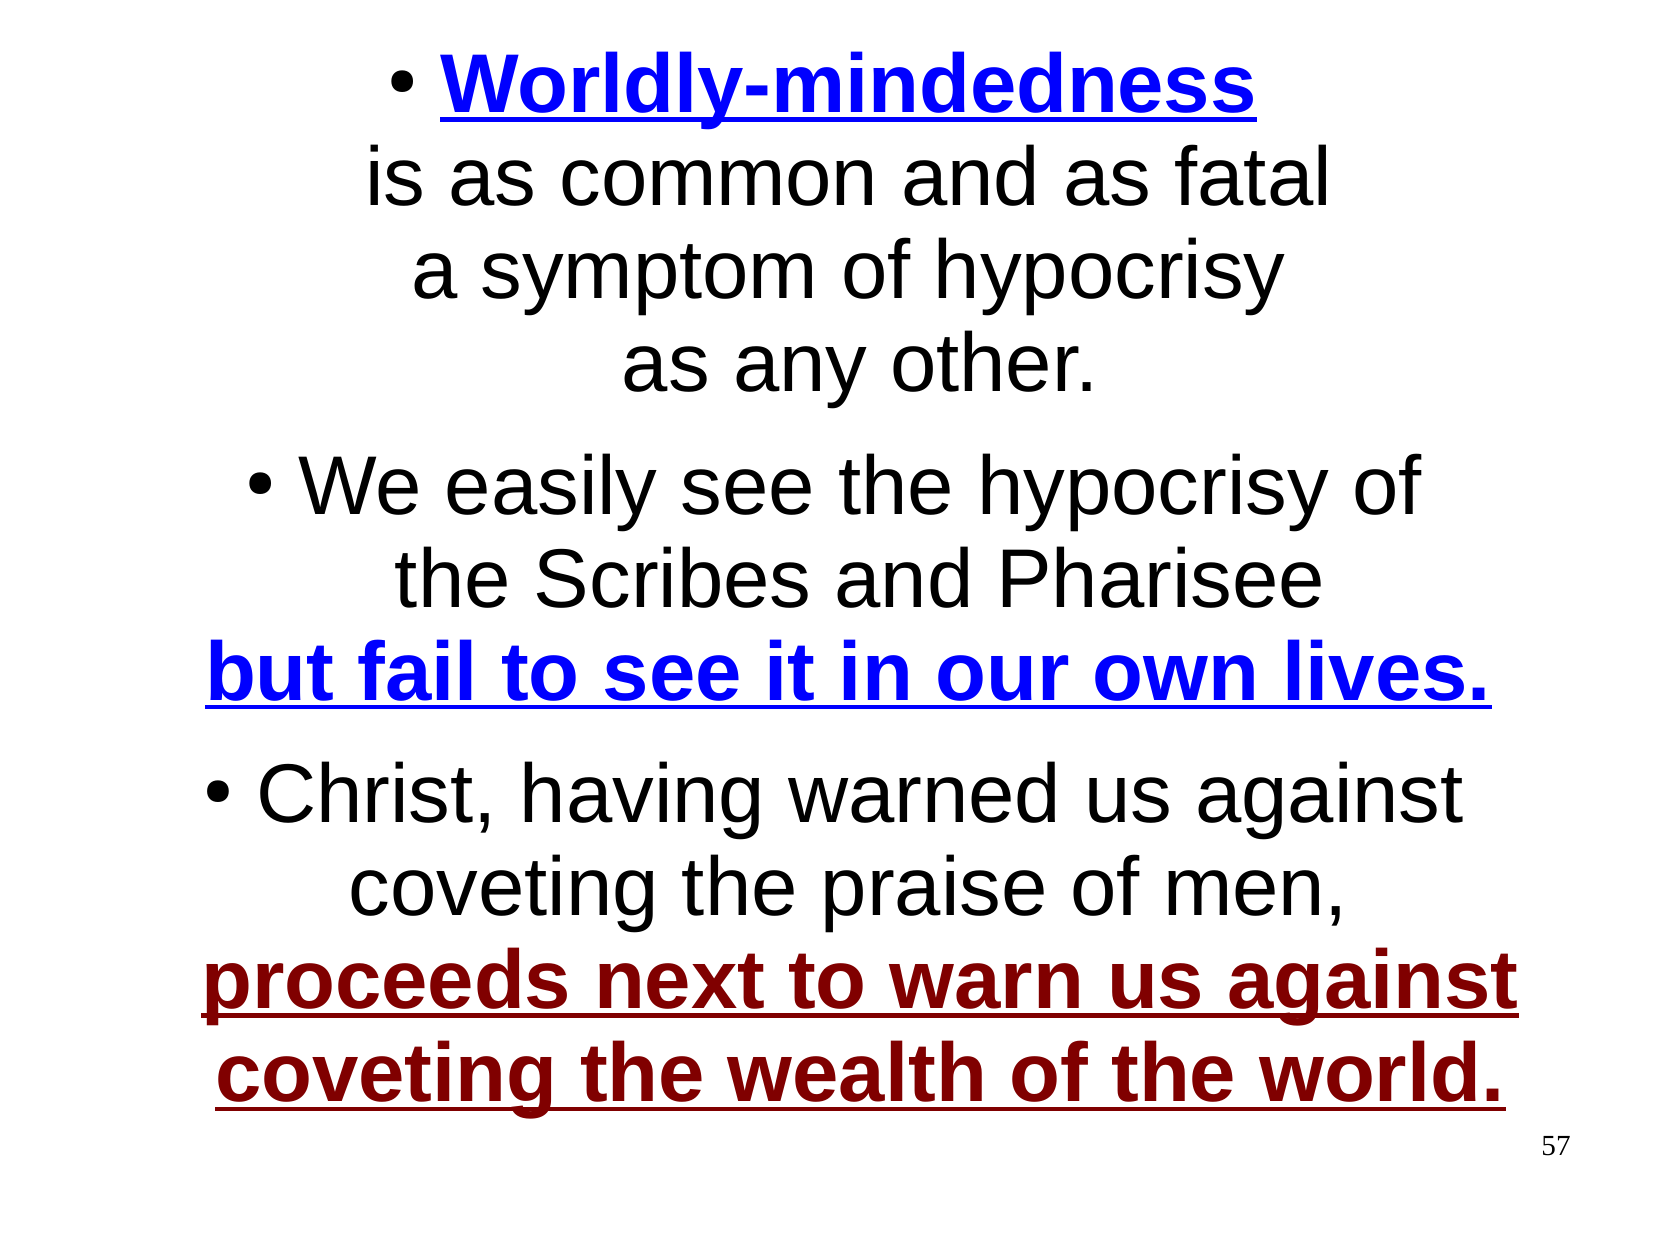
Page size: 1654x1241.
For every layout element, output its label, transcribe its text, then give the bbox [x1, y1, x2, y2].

list Worldly-mindedness is as common and as fatal a symptom of hypocrisy as any other. We easily see the hypocrisy of the Scribes and Pharisee but fail to see it in our own lives. Christ, having warned us against coveting the praise of men, proceeds next to warn us against coveting the wealth of the world. [37, 37, 1613, 1201]
